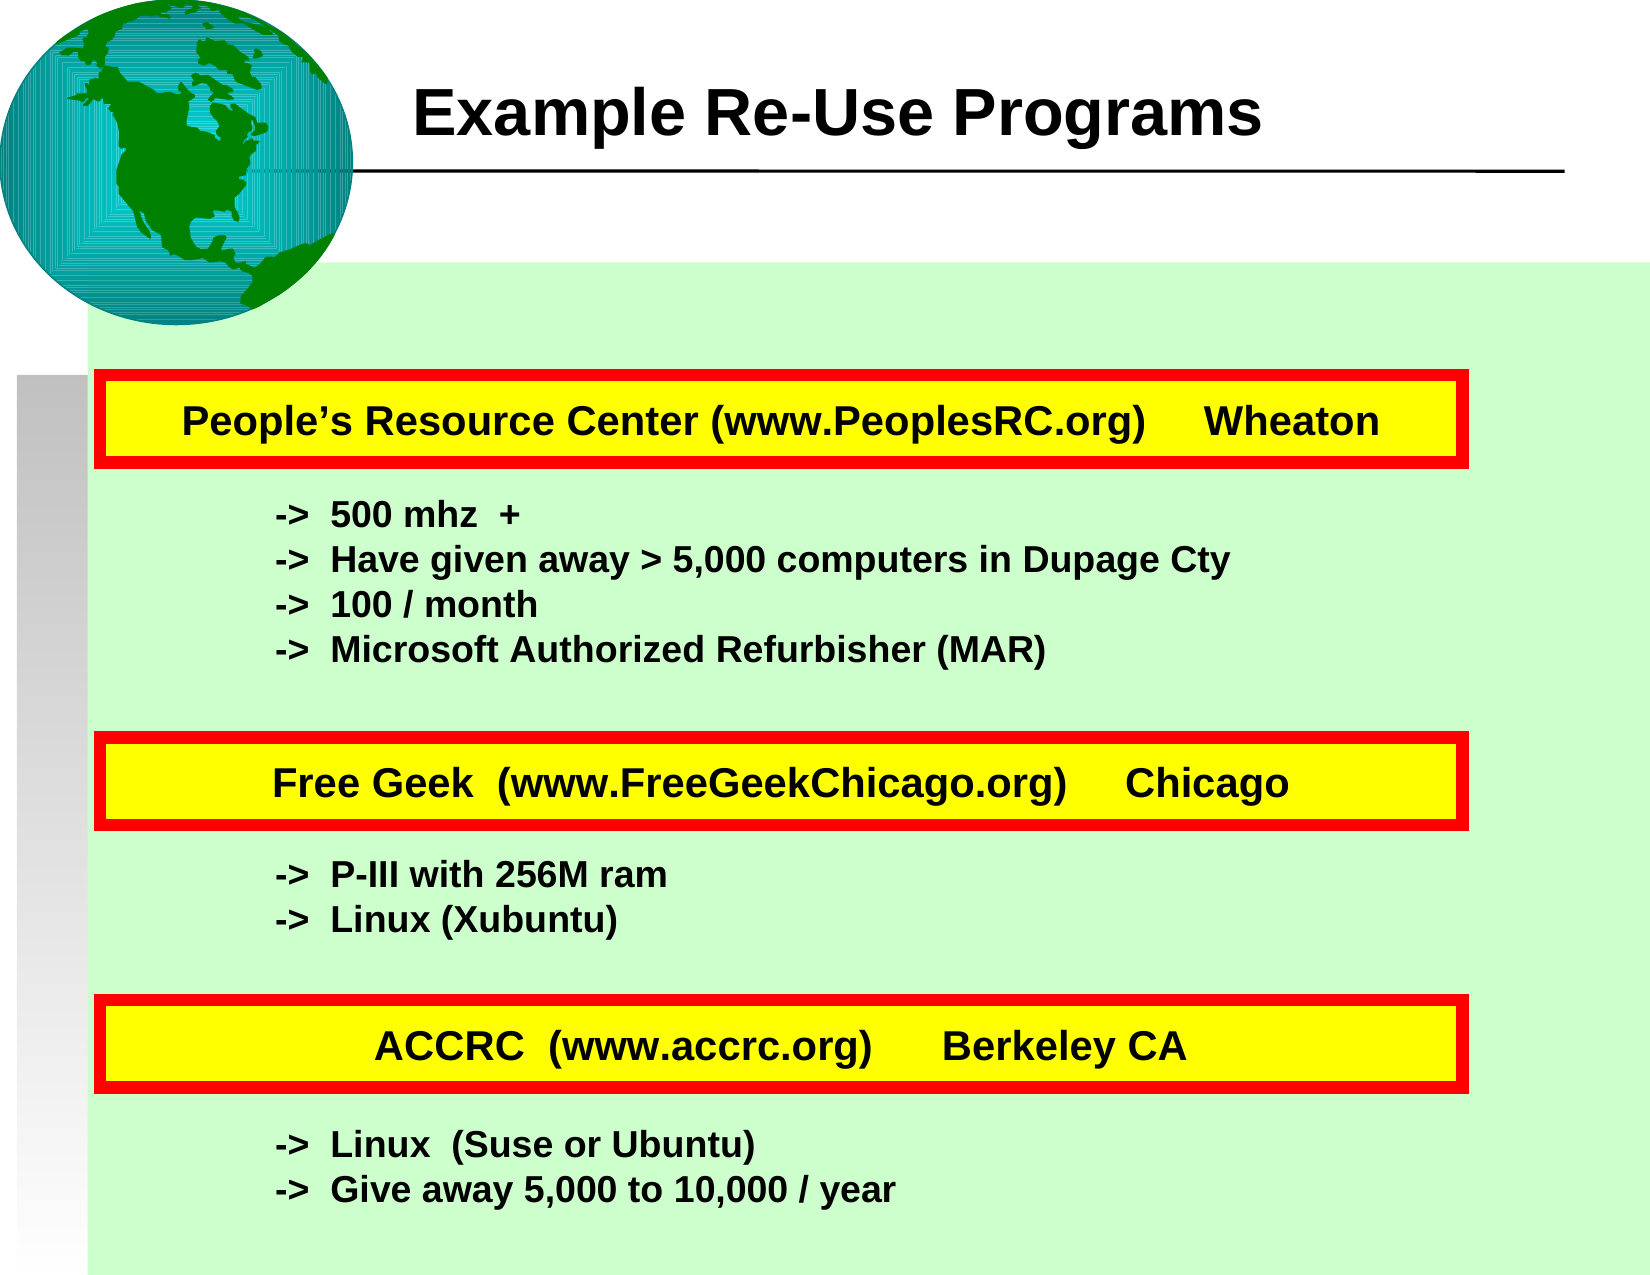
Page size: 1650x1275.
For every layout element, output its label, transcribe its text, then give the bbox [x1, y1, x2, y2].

text_box [0, 0, 1650, 1275]
list Example Re-Use Programs [412, 75, 1613, 181]
text_box ACCRC (www.accrc.org) Berkeley CA [99, 999, 1463, 1088]
text_box People’s Resource Center (www.PeoplesRC.org) Wheaton [99, 374, 1463, 463]
text_box Free Geek (www.FreeGeekChicago.org) Chicago [99, 737, 1463, 826]
text_box -> 500 mhz + -> Have given away > 5,000 computers in Dupage Cty -> 100 / month -> Microsoft Authorized Refurbisher (MAR) -> P-III with 256M ram -> Linux (Xubuntu) -> Linux (Suse or Ubuntu) -> Give away 5,000 to 10,000 / year [124, 399, 1650, 1275]
